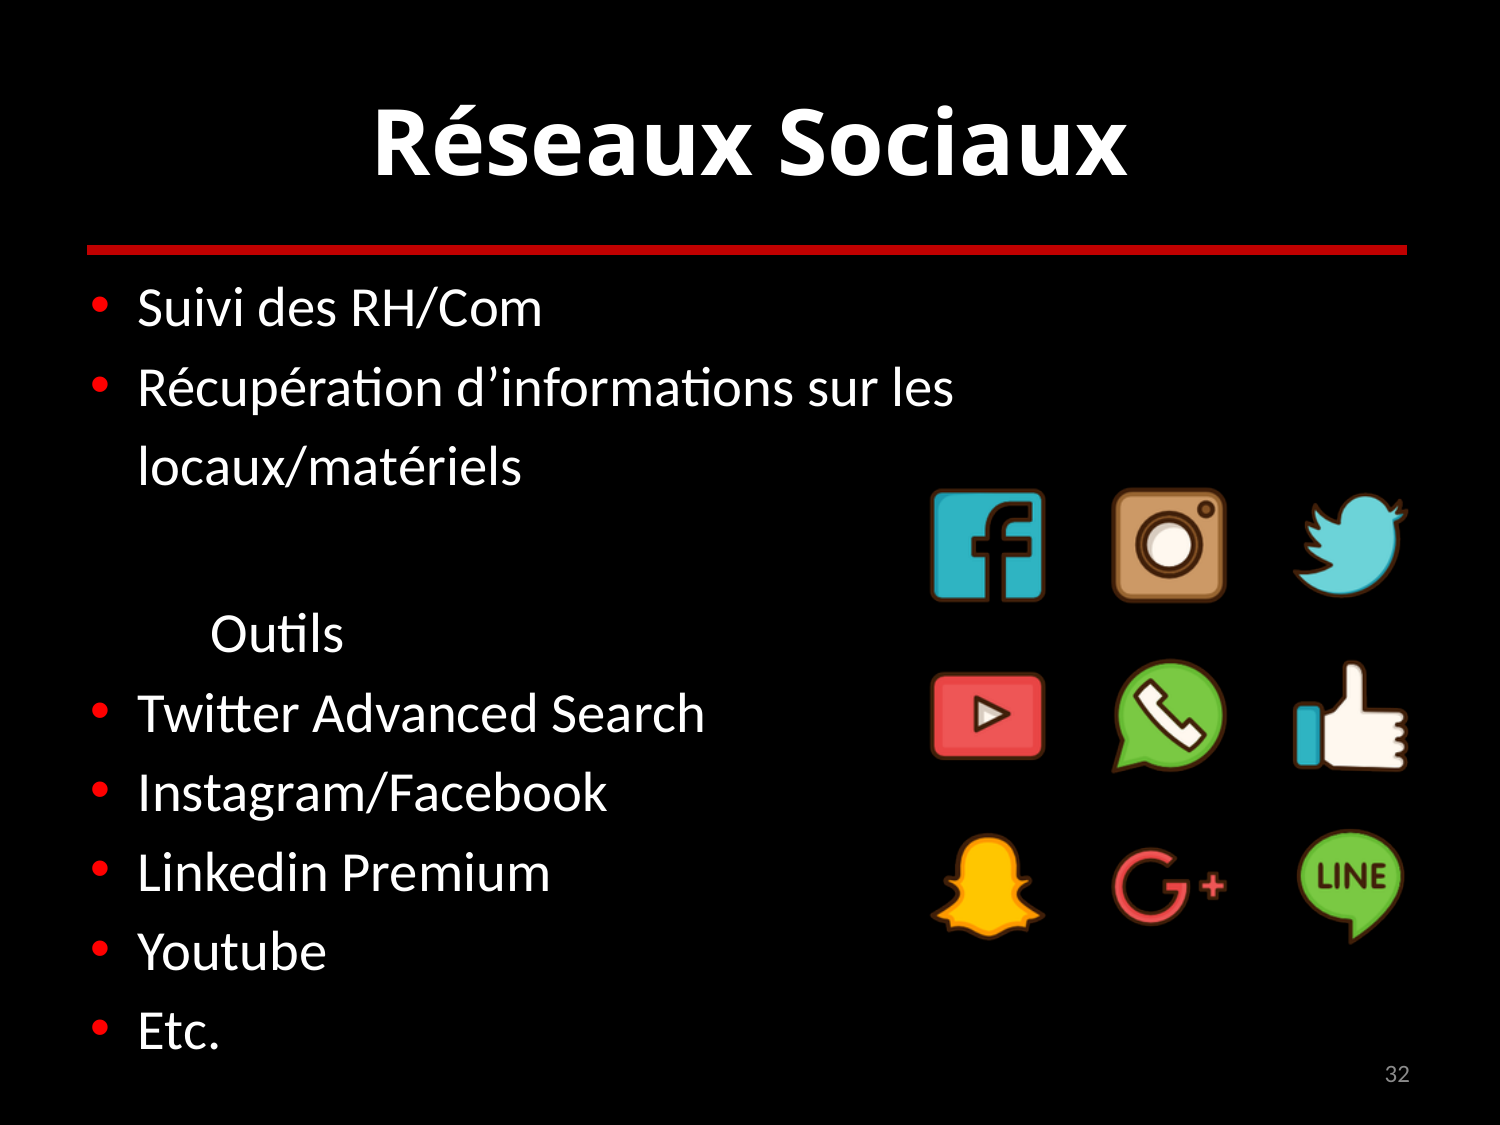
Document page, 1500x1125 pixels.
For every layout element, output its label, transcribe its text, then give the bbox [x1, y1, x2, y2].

picture [897, 460, 1441, 972]
title Réseaux Sociaux [75, 45, 1425, 233]
list Suivi des RH/Com Récupération d’informations sur les locaux/matériels Outils Twitter Advanced Search Instagram/Facebook Linkedin Premium Youtube Etc. [75, 262, 1500, 1125]
